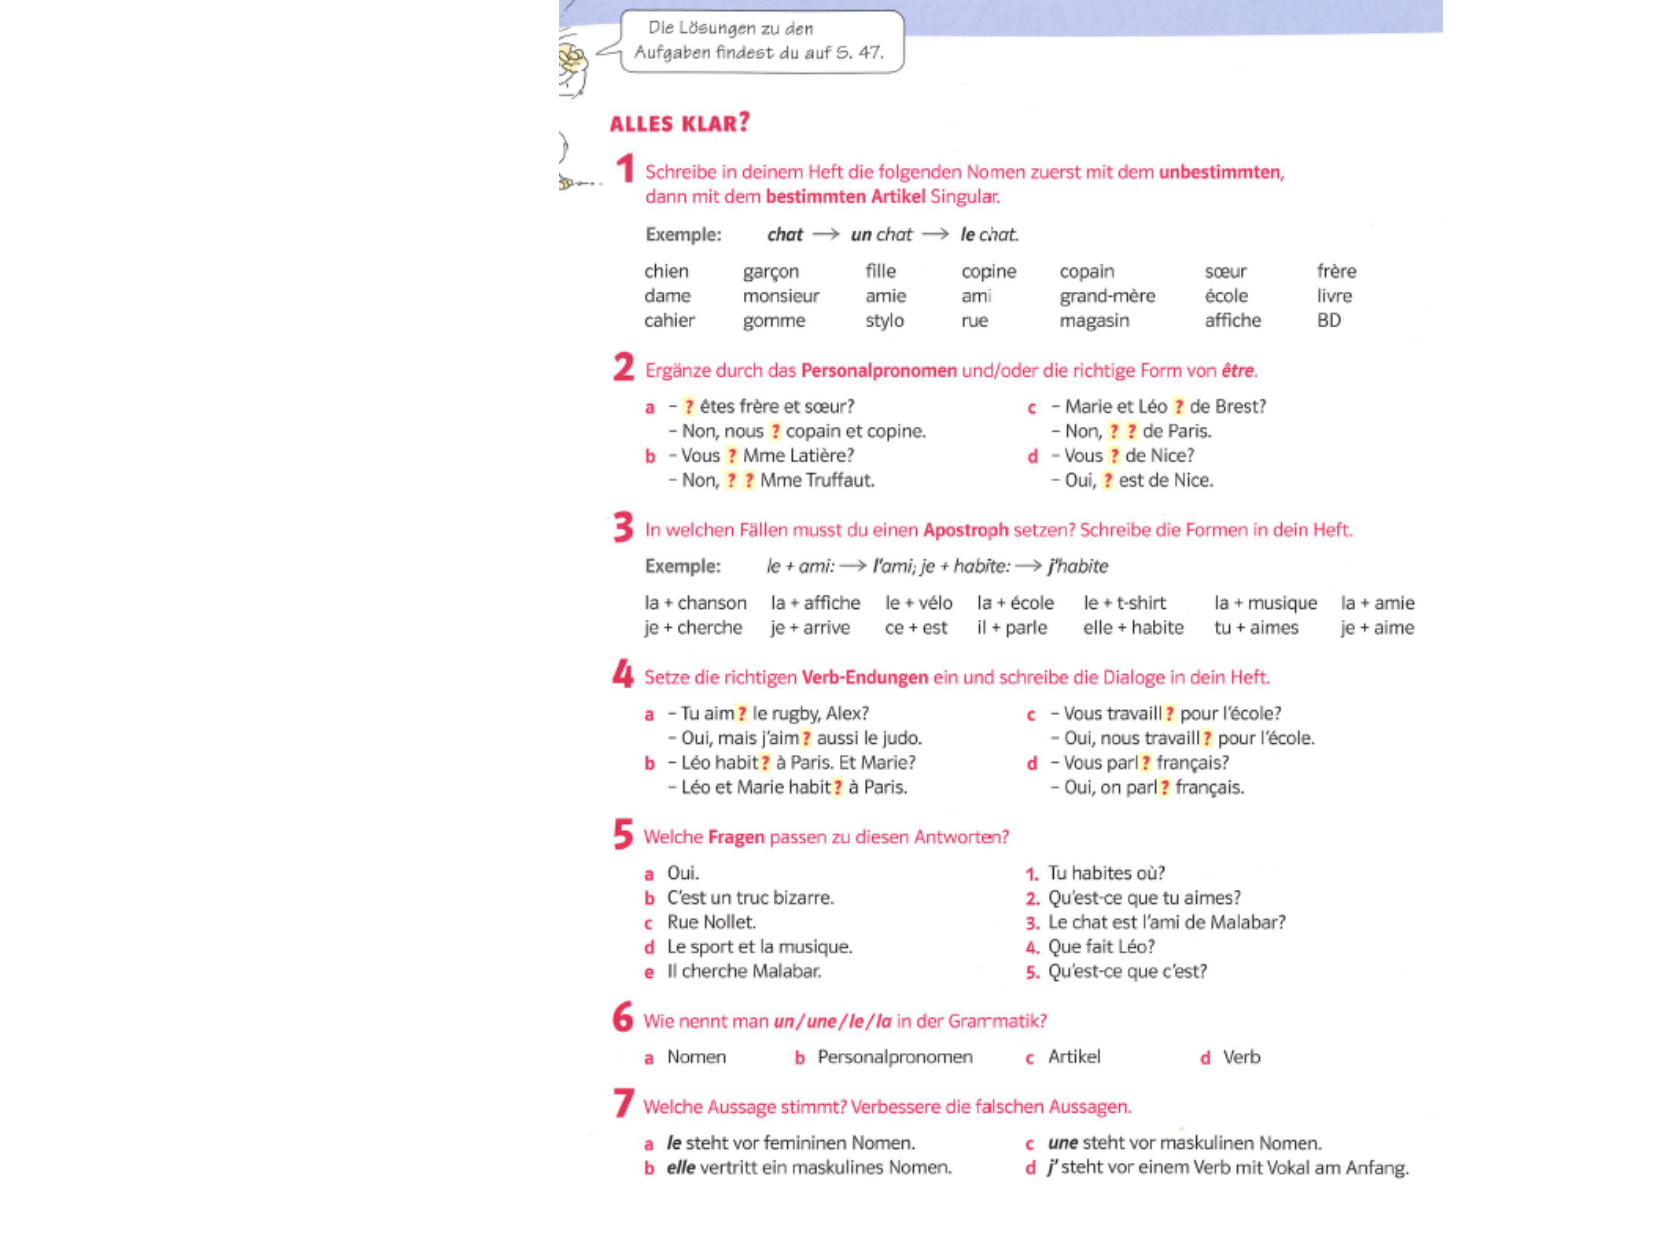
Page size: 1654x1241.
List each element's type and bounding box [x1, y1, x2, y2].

picture [559, 0, 1443, 1206]
